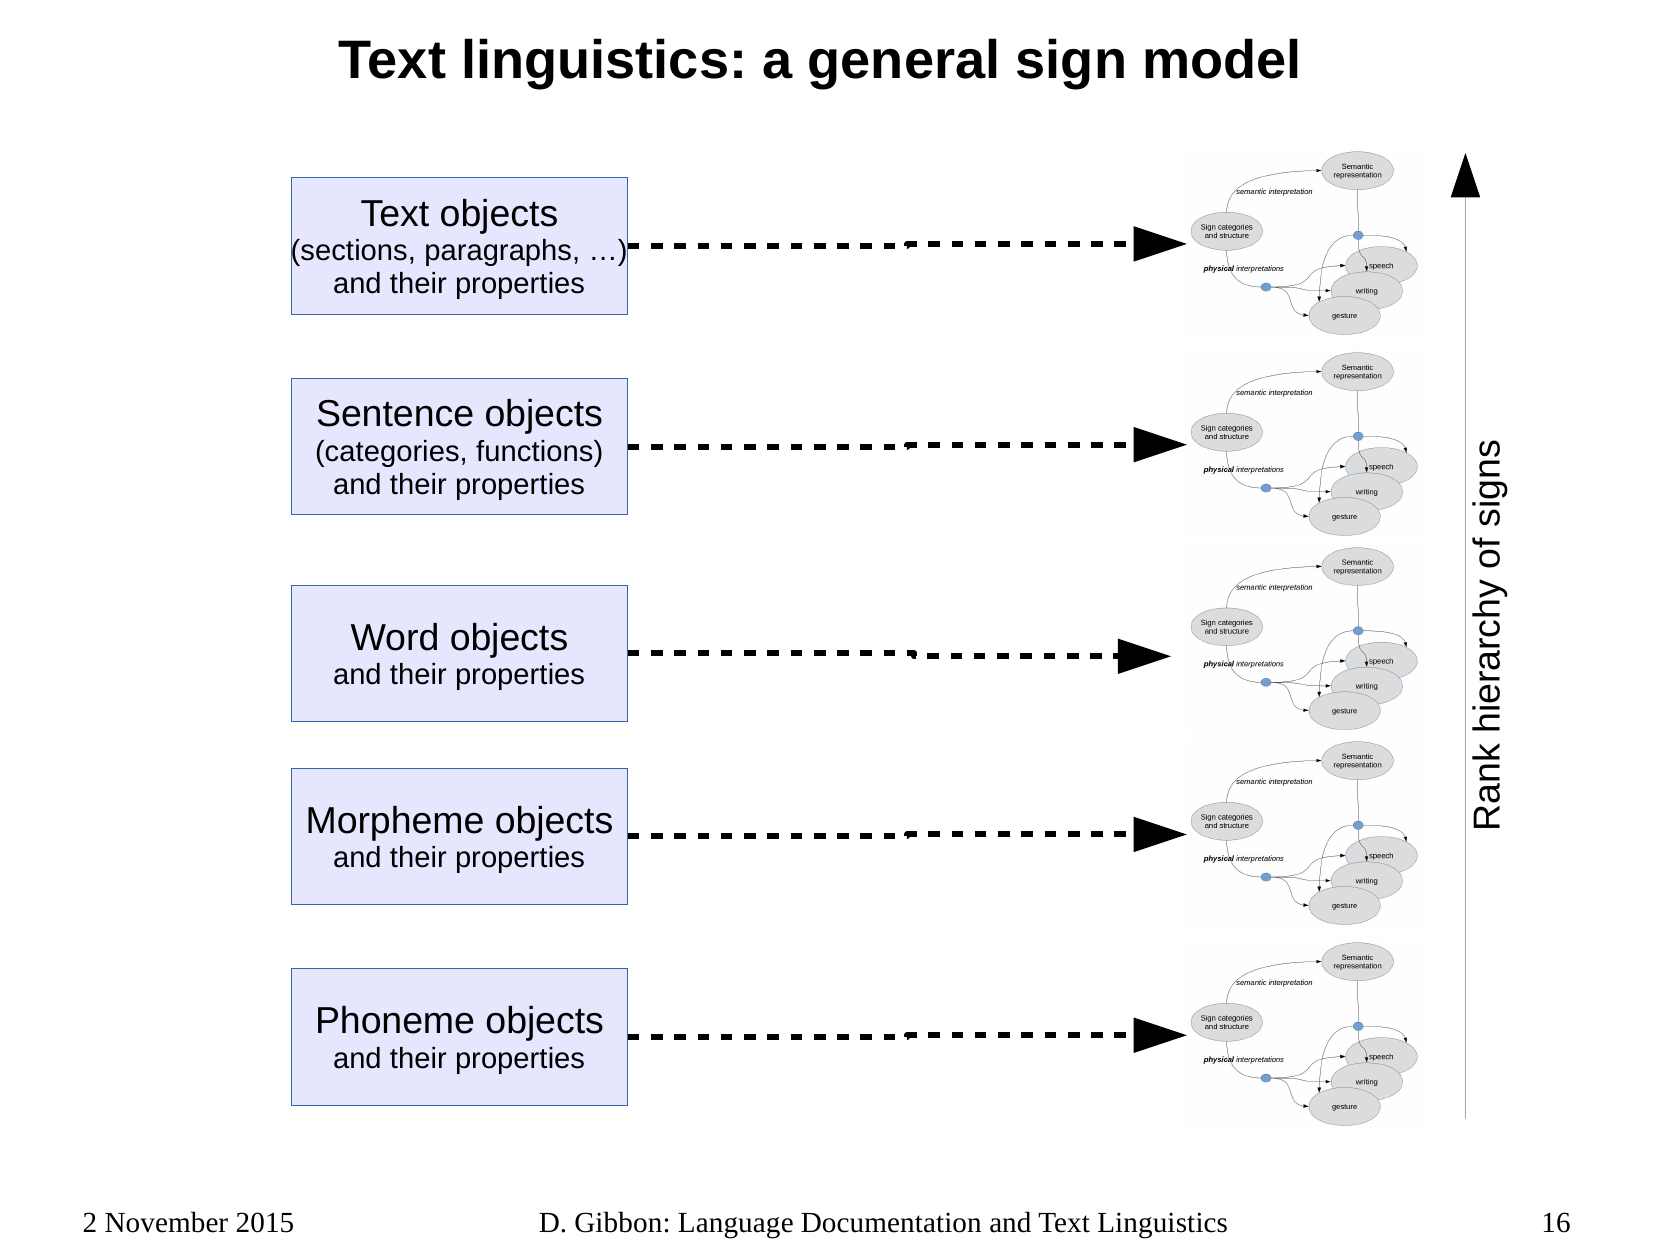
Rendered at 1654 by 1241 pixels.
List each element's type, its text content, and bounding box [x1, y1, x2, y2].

text_box Text objects (sections, paragraphs, …) and their properties [291, 177, 628, 315]
picture [1186, 739, 1424, 929]
text_box Sentence objects (categories, functions) and their properties [291, 378, 628, 515]
picture [1186, 545, 1424, 735]
text_box Phoneme objects and their properties [291, 968, 628, 1106]
picture [1186, 350, 1424, 540]
text_box Word objects and their properties [291, 585, 628, 722]
title Text linguistics: a general sign model [11, 13, 1630, 107]
picture [1186, 149, 1424, 339]
text_box Morpheme objects and their properties [291, 768, 628, 905]
picture [1186, 940, 1424, 1130]
